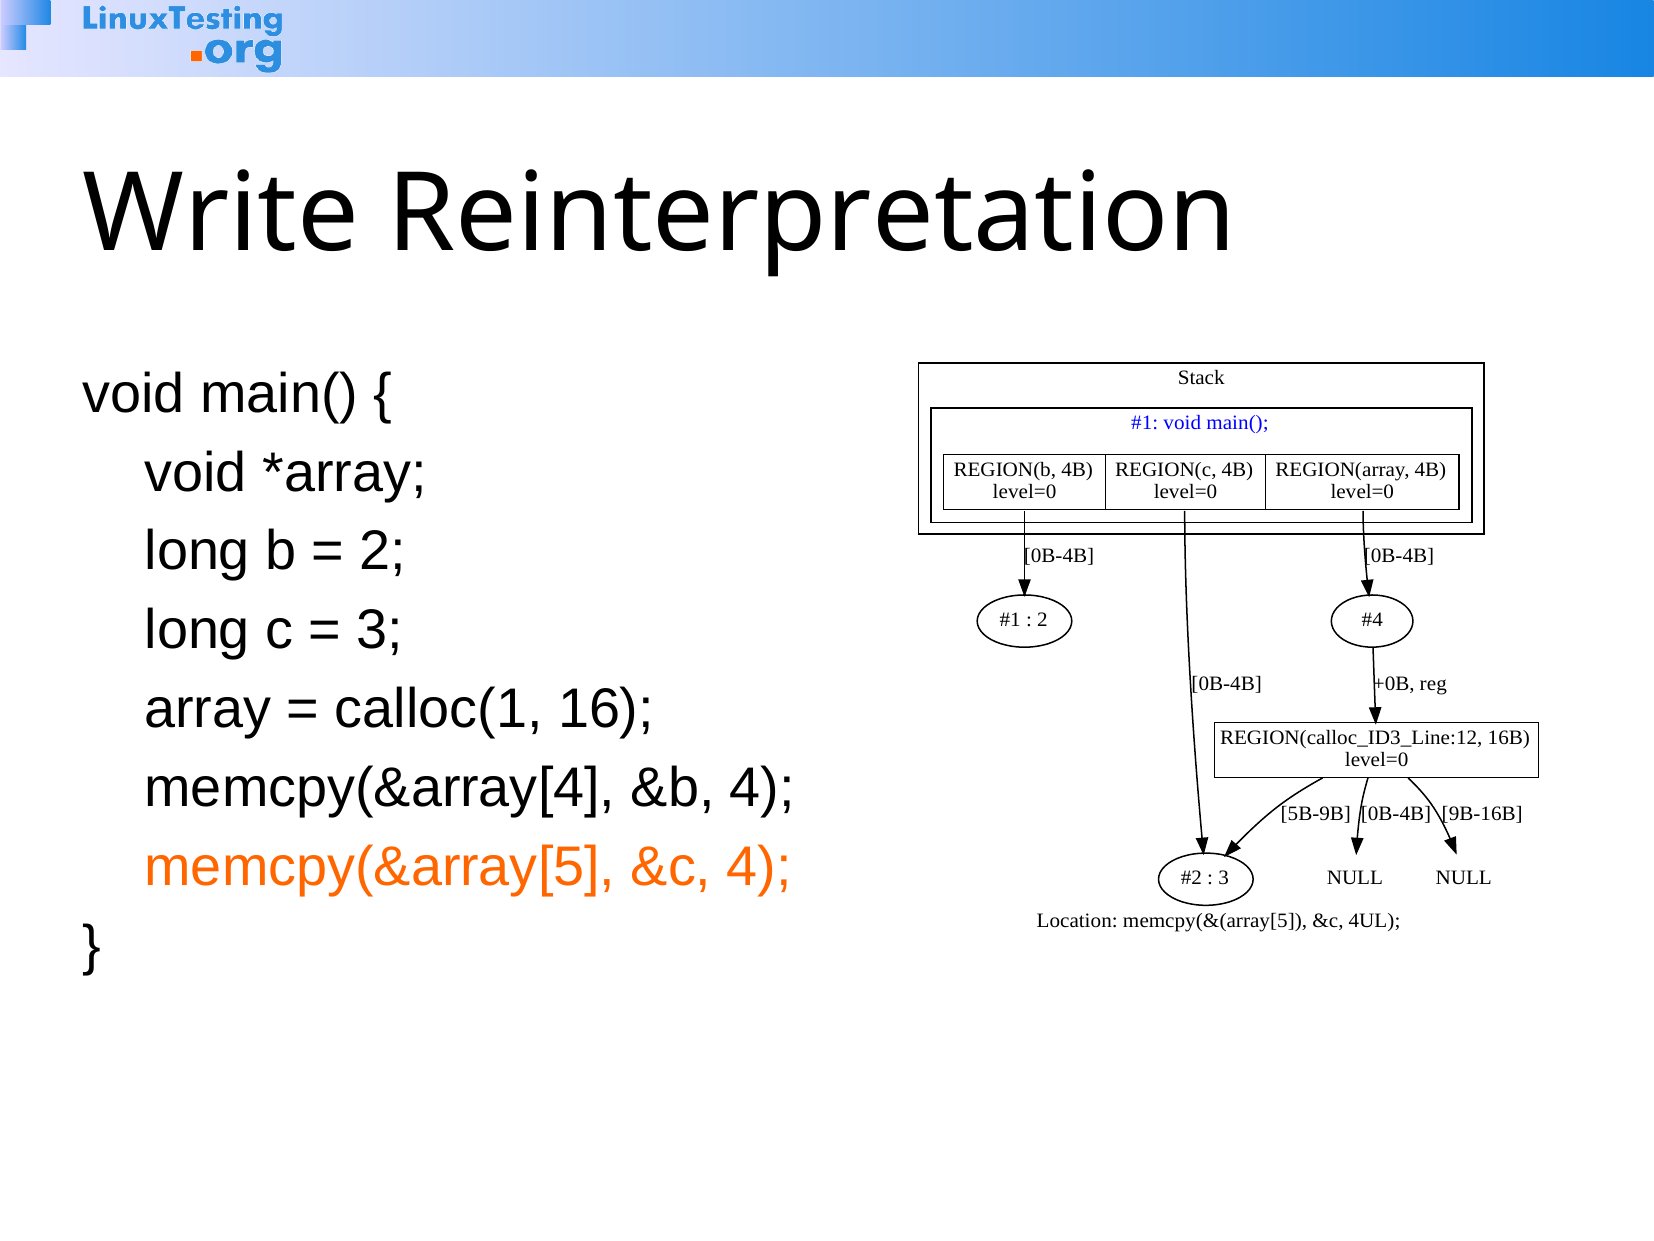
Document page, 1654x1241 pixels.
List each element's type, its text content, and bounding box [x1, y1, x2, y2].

picture [83, 5, 282, 73]
title Write Reinterpretation [82, 76, 1571, 336]
picture [900, 345, 1546, 946]
list void main() { void *array; long b = 2; long c = 3; array = calloc(1, 16); memcpy(&array[4], &b, 4); memcpy(&array[5], &c, 4); } [82, 358, 809, 1078]
